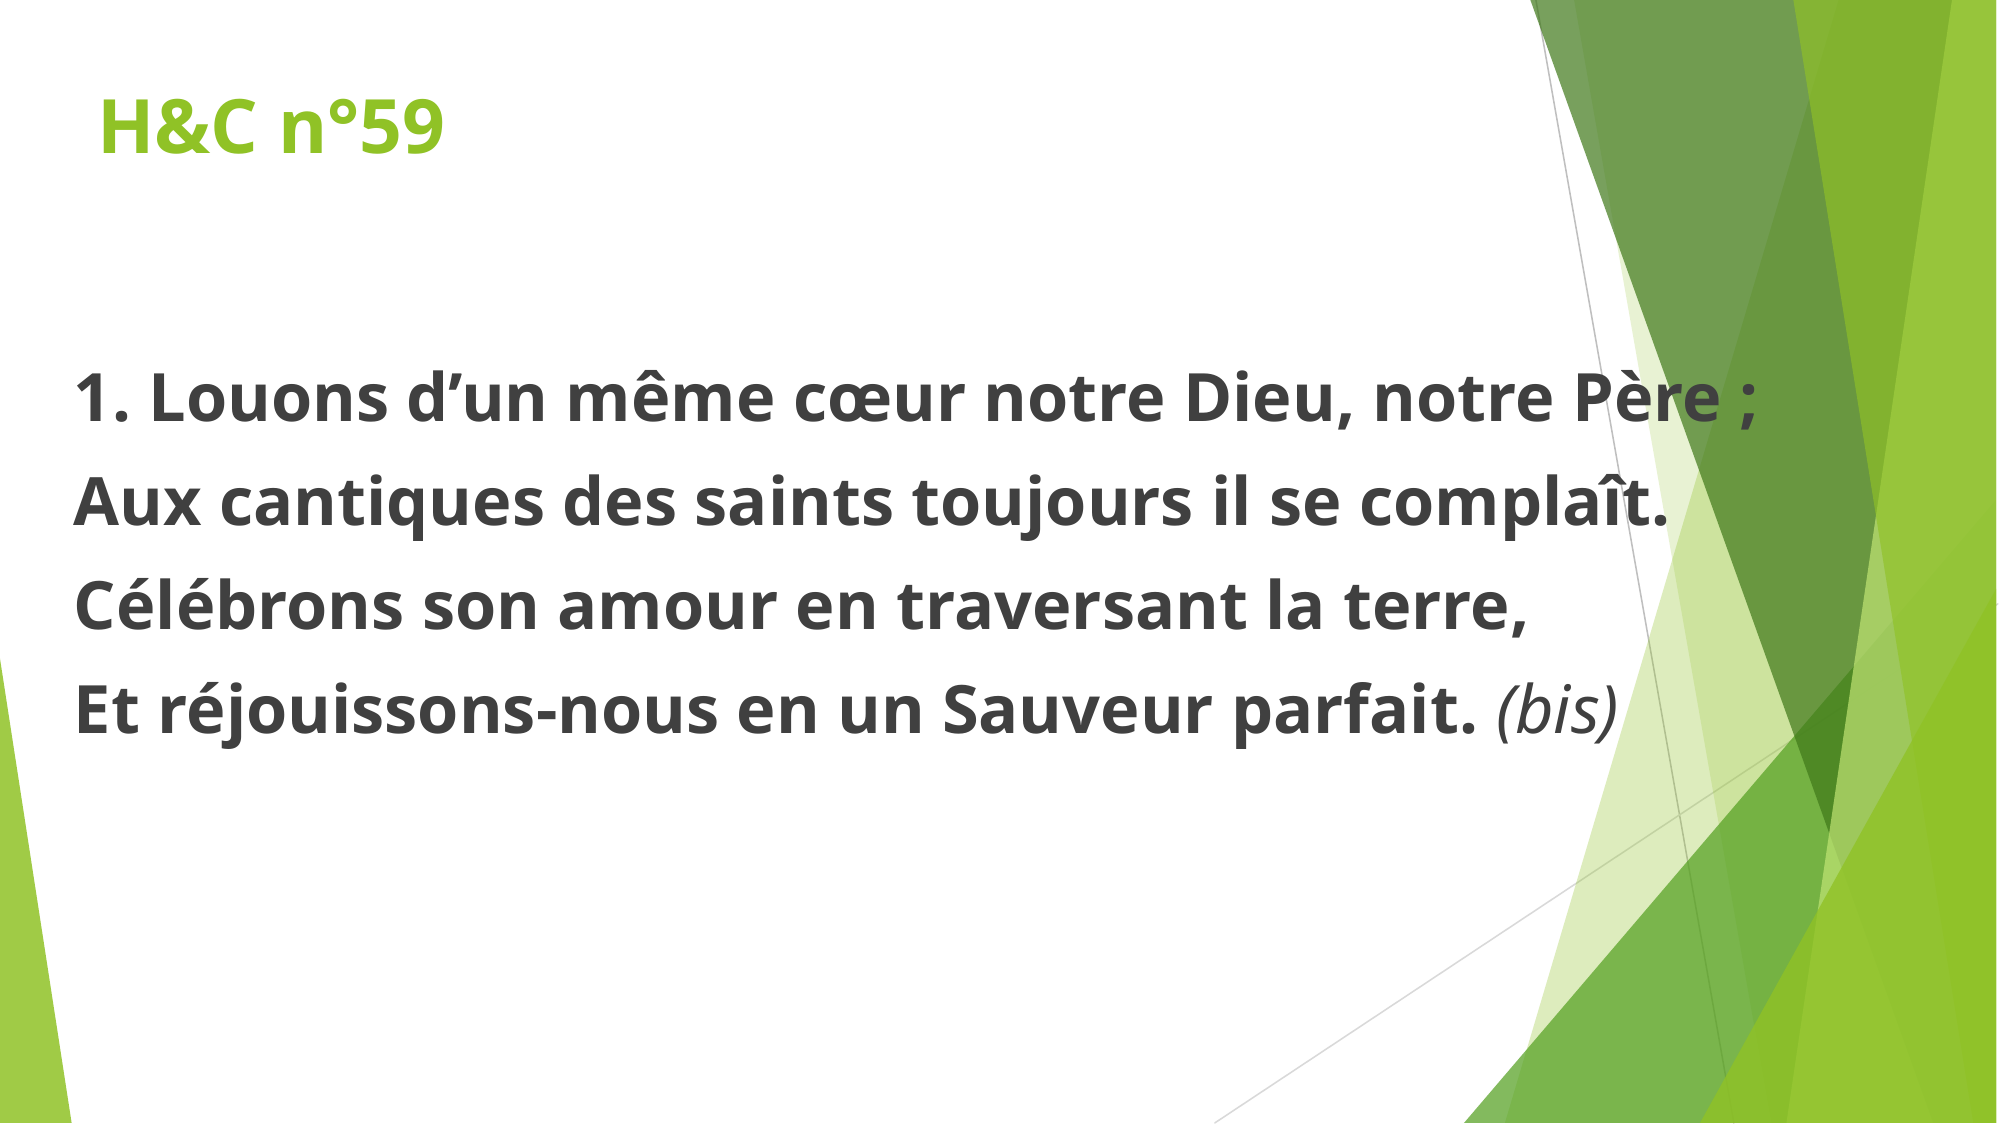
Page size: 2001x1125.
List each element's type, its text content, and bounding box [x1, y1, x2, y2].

text_box 1. Louons d’un même cœur notre Dieu, notre Père ; Aux cantiques des saints toujours il se complaît. Célébrons son amour en traversant la terre, Et réjouissons-nous en un Sauveur parfait. (bis) [59, 335, 2001, 1037]
text_box H&C n°59 [82, 70, 1522, 178]
